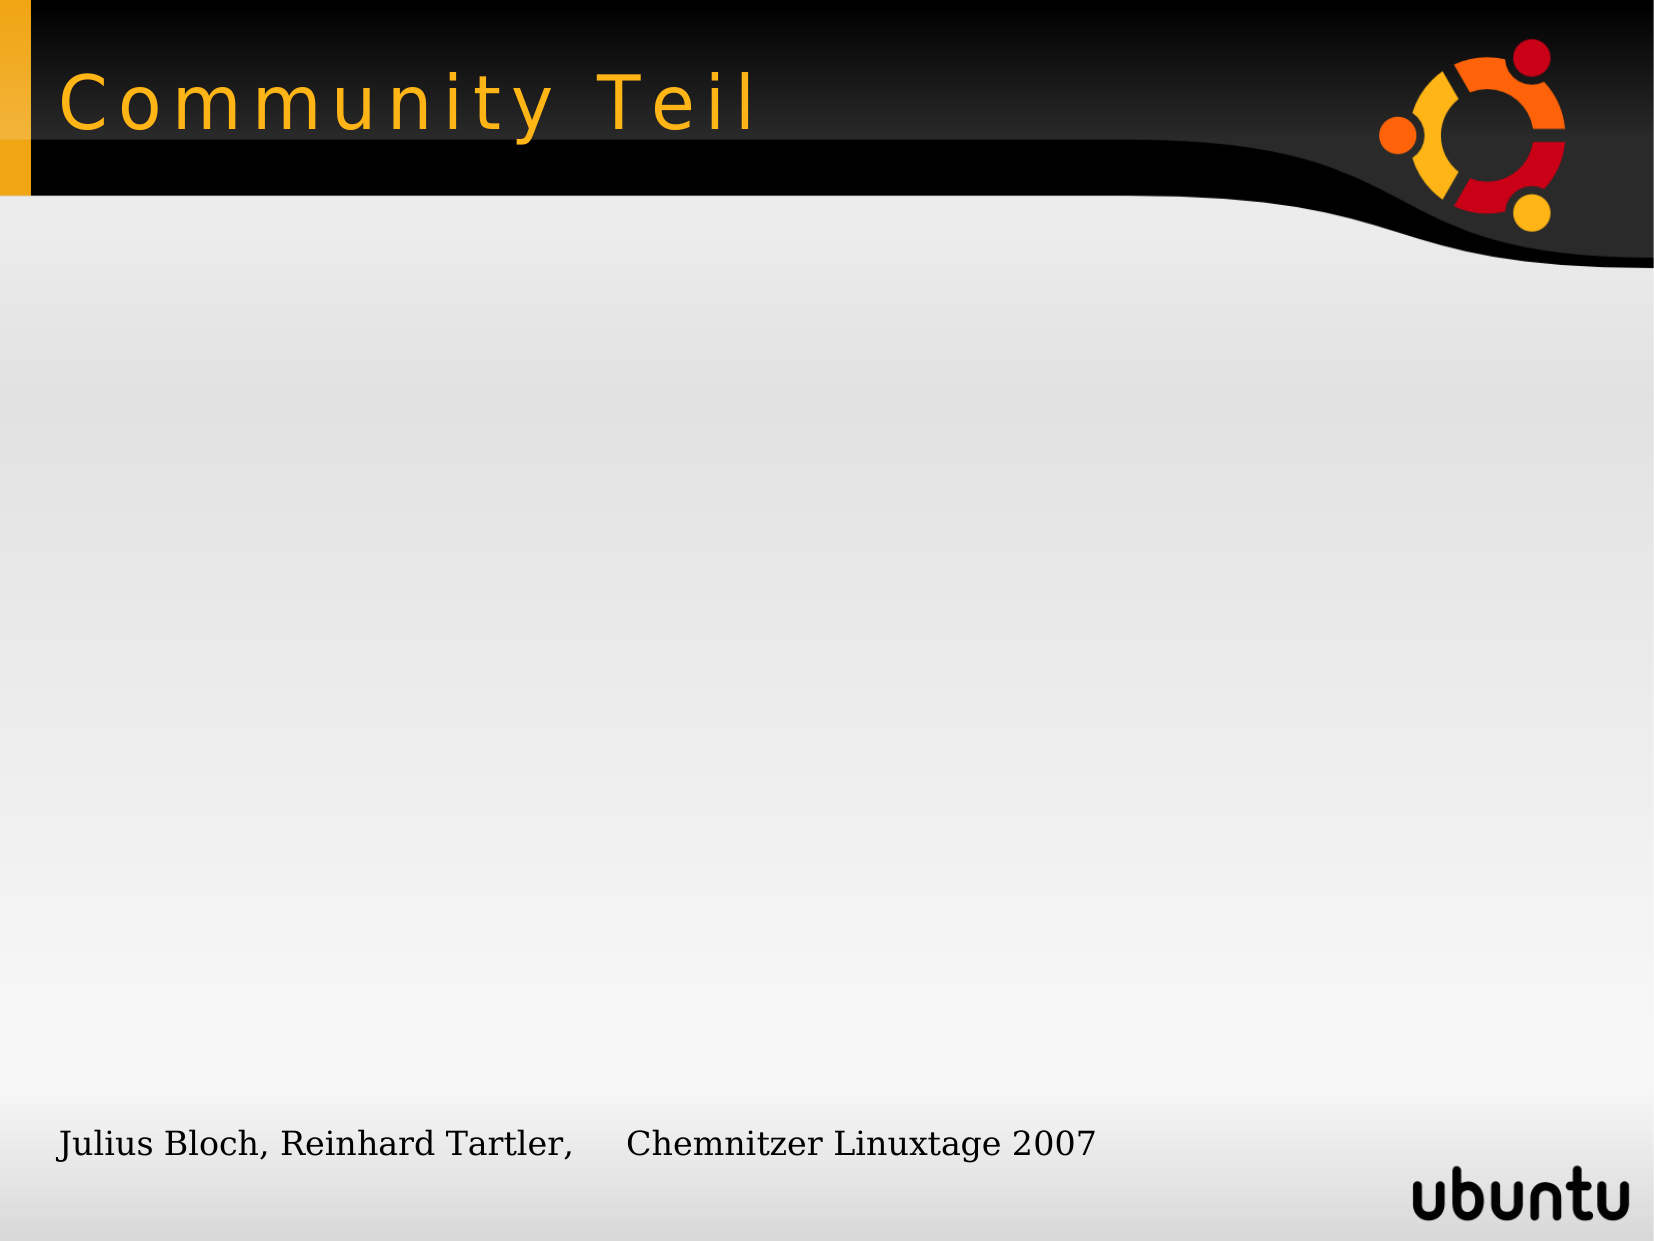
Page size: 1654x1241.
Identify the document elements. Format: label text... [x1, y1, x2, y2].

picture [0, 0, 1654, 1241]
title Community Teil [59, 29, 1270, 178]
